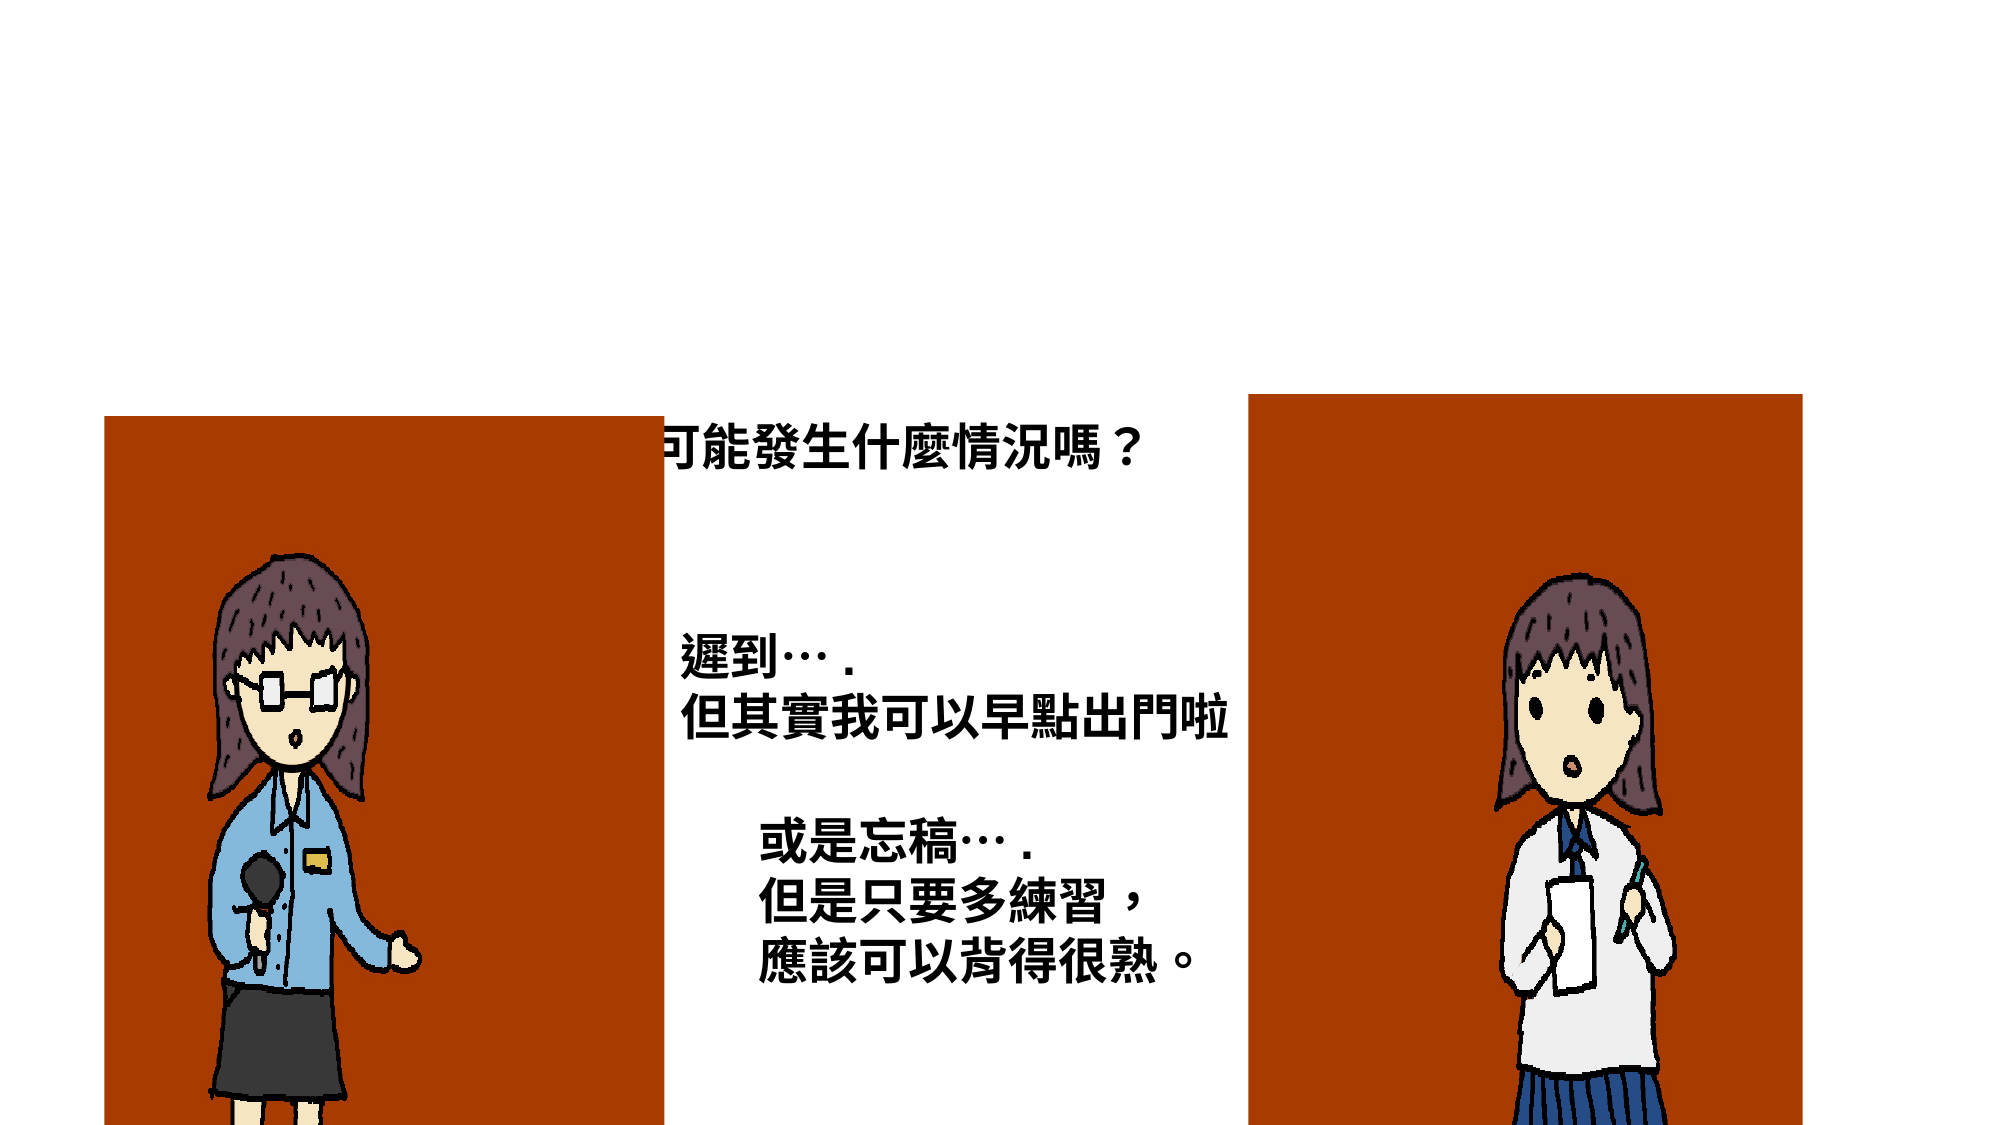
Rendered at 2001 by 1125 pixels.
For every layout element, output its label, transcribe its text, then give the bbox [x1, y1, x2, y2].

text_box 遲到…. 但其實我可以早點出門啦 [665, 612, 1248, 759]
text_box 或是忘稿…. 但是只要多練習， 應該可以背得很熟。 [723, 794, 1248, 1005]
text_box 還可能發生什麼情況嗎？ [565, 405, 1191, 552]
picture [104, 416, 665, 1125]
picture [1248, 394, 1803, 1125]
